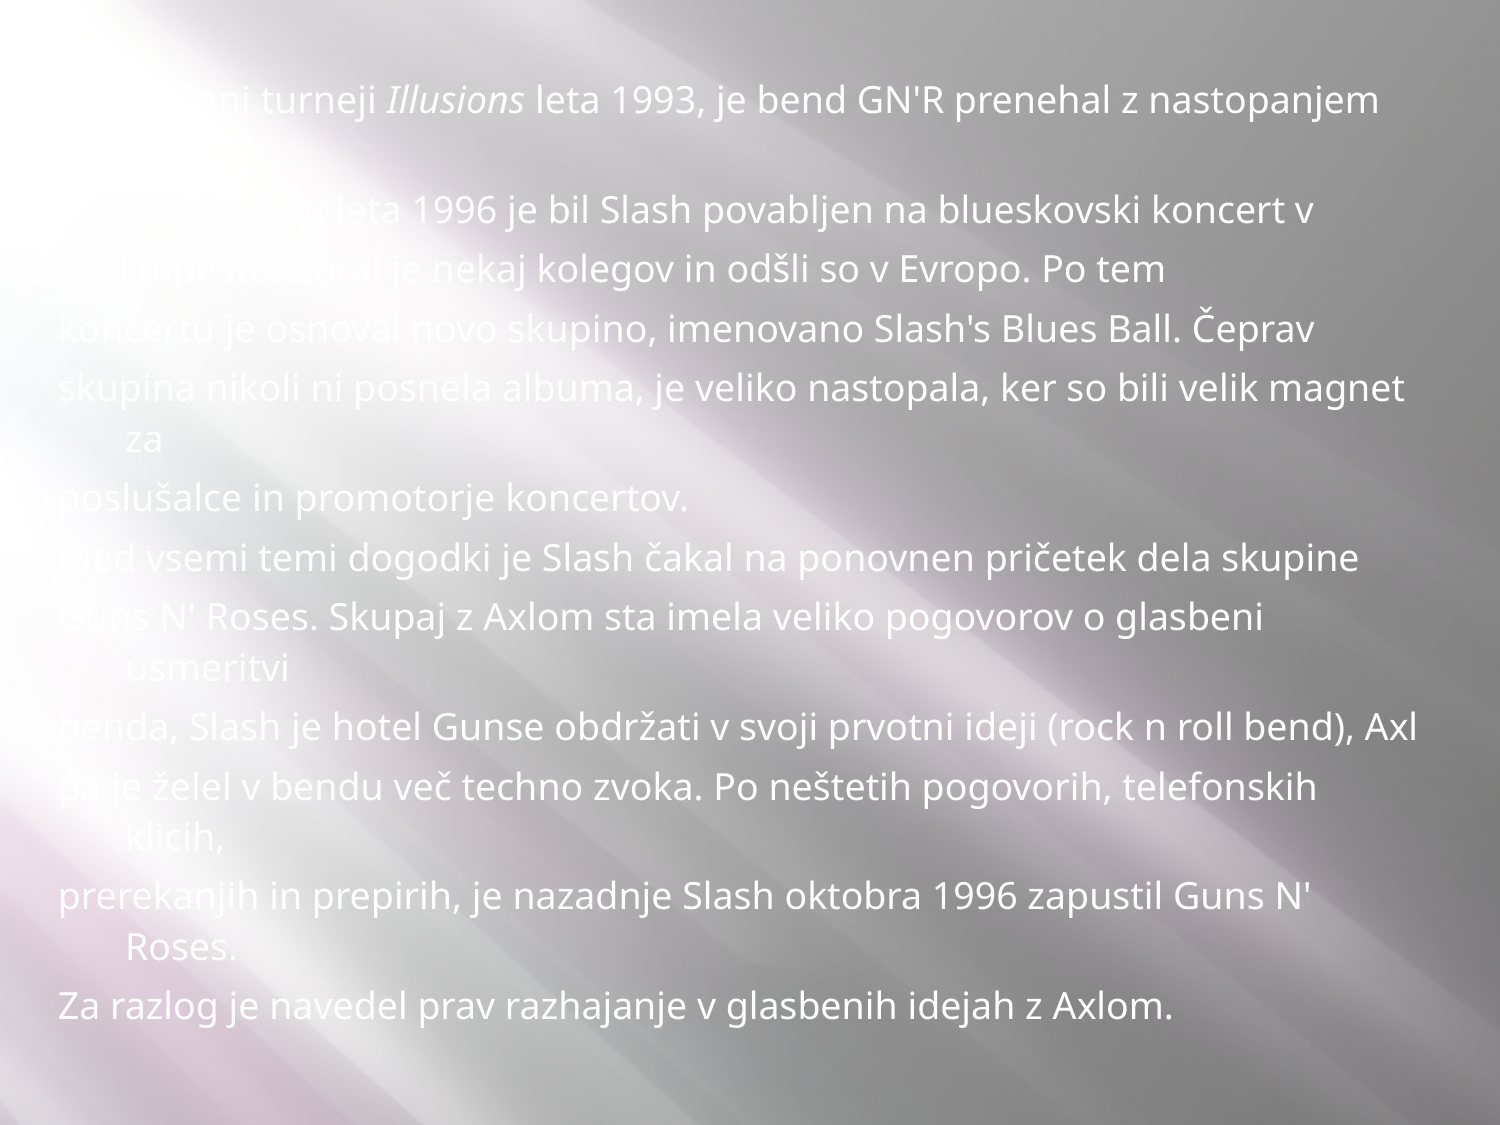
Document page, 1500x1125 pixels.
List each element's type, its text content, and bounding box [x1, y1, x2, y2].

picture [0, 0, 1500, 1125]
list Po končani turneji Illusions leta 1993, je bend GN'R prenehal z nastopanjem za nekaj let. Poleti leta 1996 je bil Slash povabljen na blueskovski koncert v Budimpešto. Zbral je nekaj kolegov in odšli so v Evropo. Po tem koncertu je osnoval novo skupino, imenovano Slash's Blues Ball. Čeprav skupina nikoli ni posnela albuma, je veliko nastopala, ker so bili velik magnet za poslušalce in promotorje koncertov. Med vsemi temi dogodki je Slash čakal na ponovnen pričetek dela skupine Guns N' Roses. Skupaj z Axlom sta imela veliko pogovorov o glasbeni usmeritvi benda, Slash je hotel Gunse obdržati v svoji prvotni ideji (rock n roll bend), Axl pa je želel v bendu več techno zvoka. Po neštetih pogovorih, telefonskih klicih, prerekanjih in prepirih, je nazadnje Slash oktobra 1996 zapustil Guns N' Roses. Za razlog je navedel prav razhajanje v glasbenih idejah z Axlom. [35, 70, 1425, 1036]
